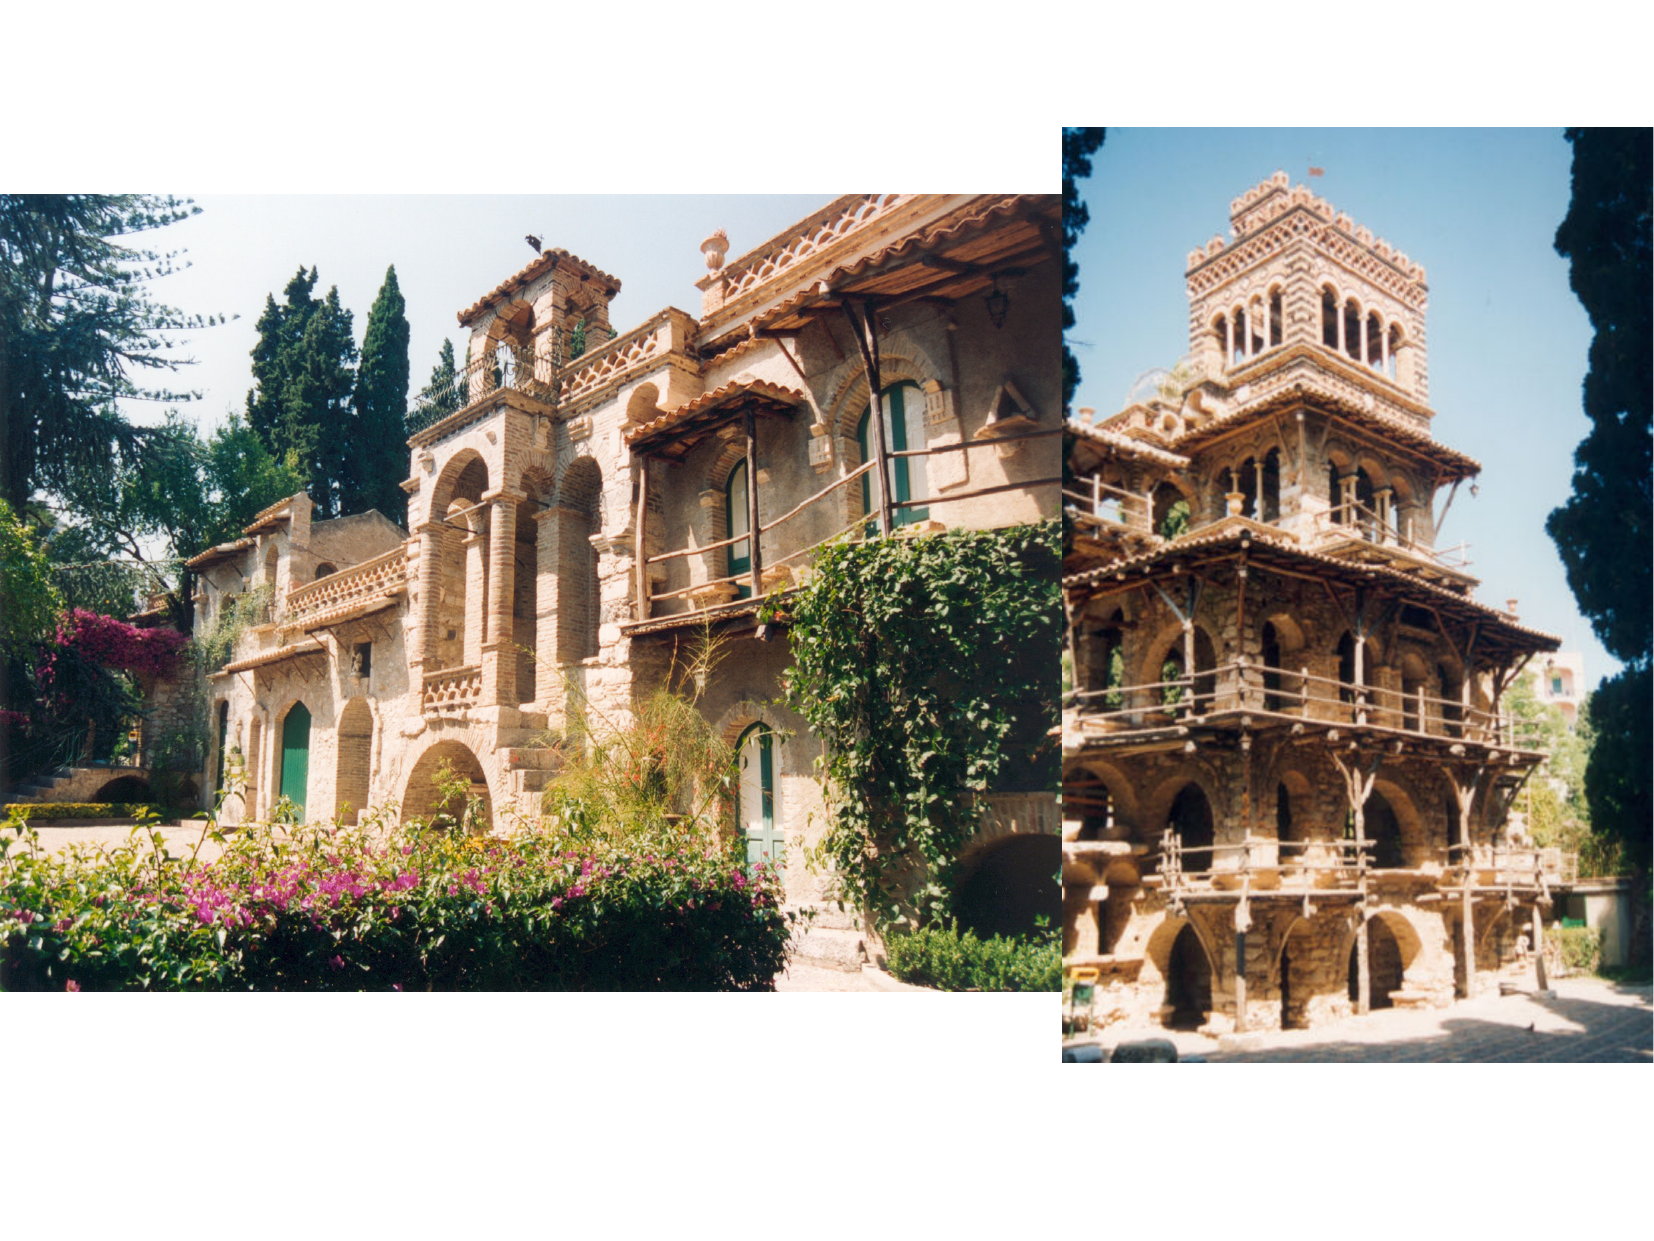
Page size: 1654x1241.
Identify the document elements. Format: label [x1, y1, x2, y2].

picture [0, 127, 1654, 1063]
